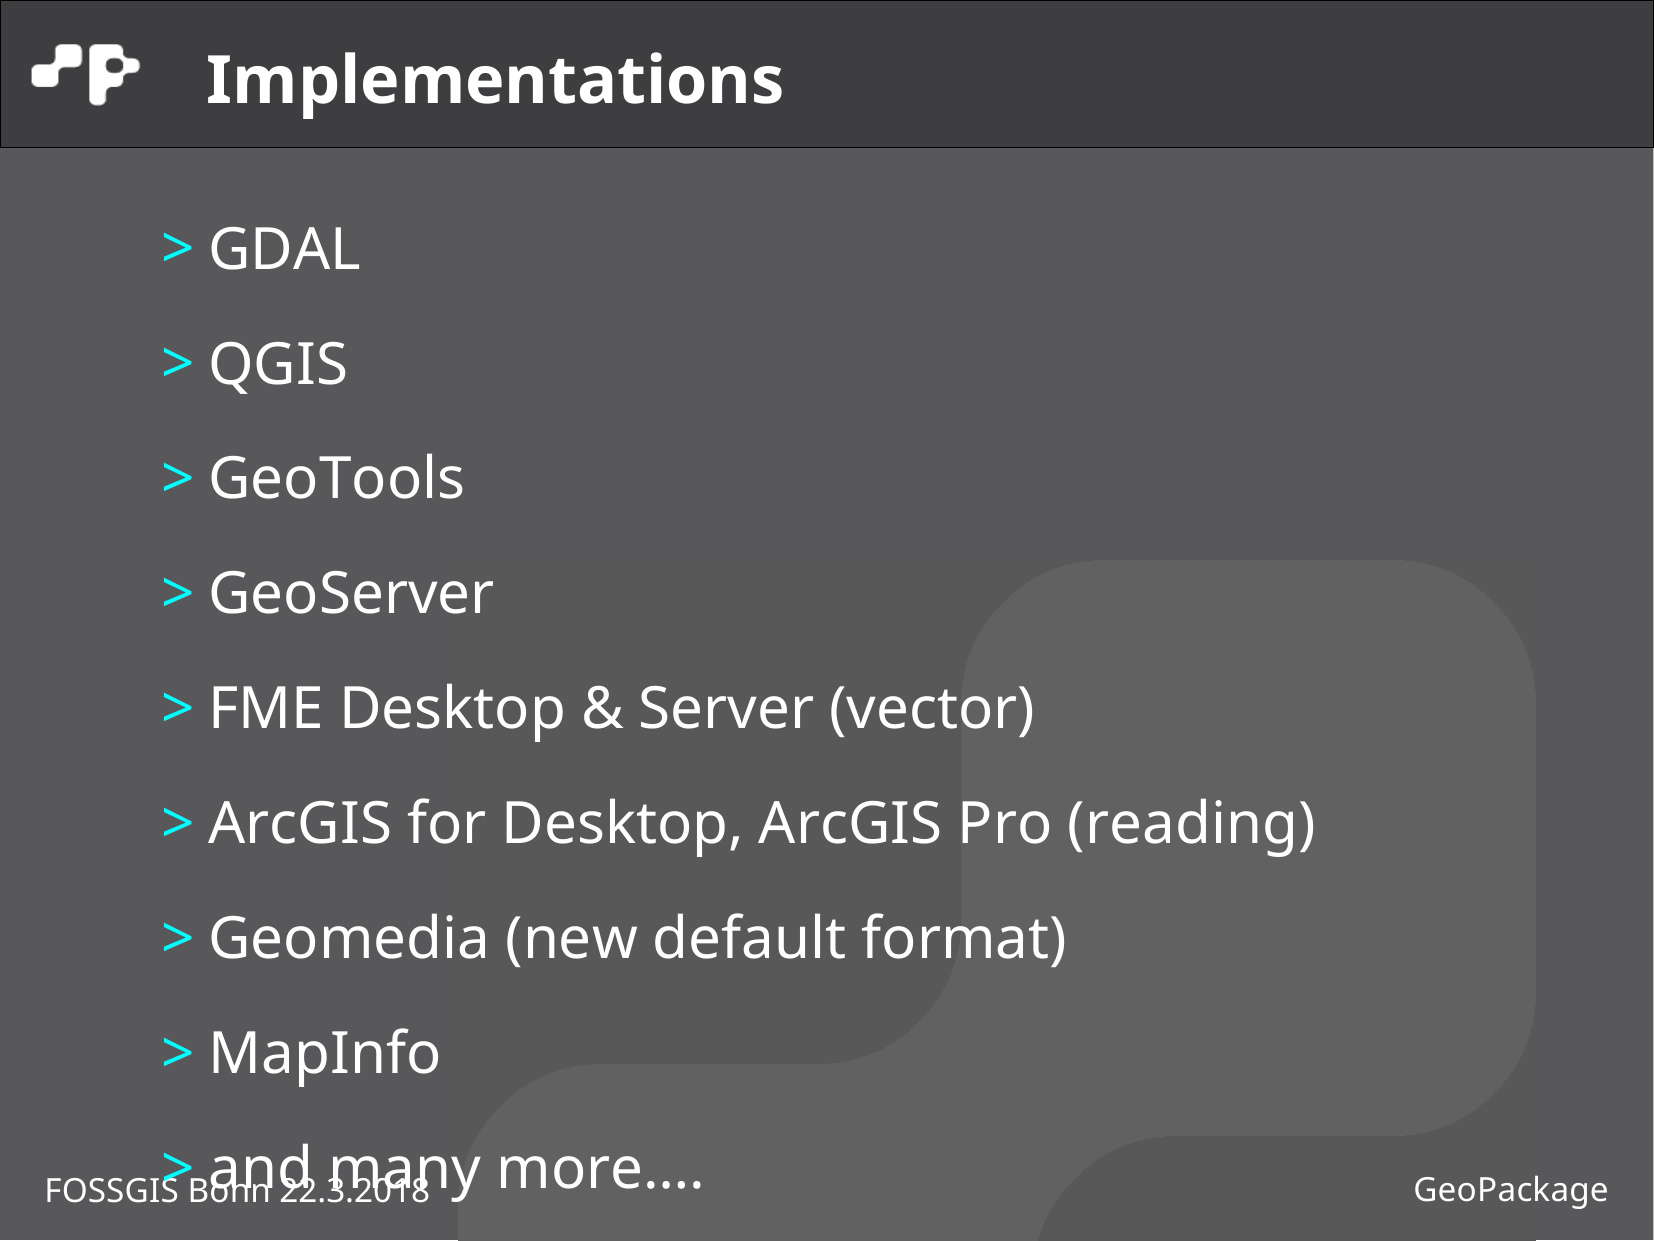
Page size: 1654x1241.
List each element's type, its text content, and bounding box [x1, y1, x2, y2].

list GDAL QGIS GeoTools GeoServer FME Desktop & Server (vector) ArcGIS for Desktop, ArcGIS Pro (reading) Geomedia (new default format) MapInfo and many more…. [161, 206, 1477, 1123]
picture [29, 42, 143, 106]
picture [458, 560, 1536, 1241]
title Implementations [206, 29, 1388, 119]
picture [458, 1175, 463, 1197]
